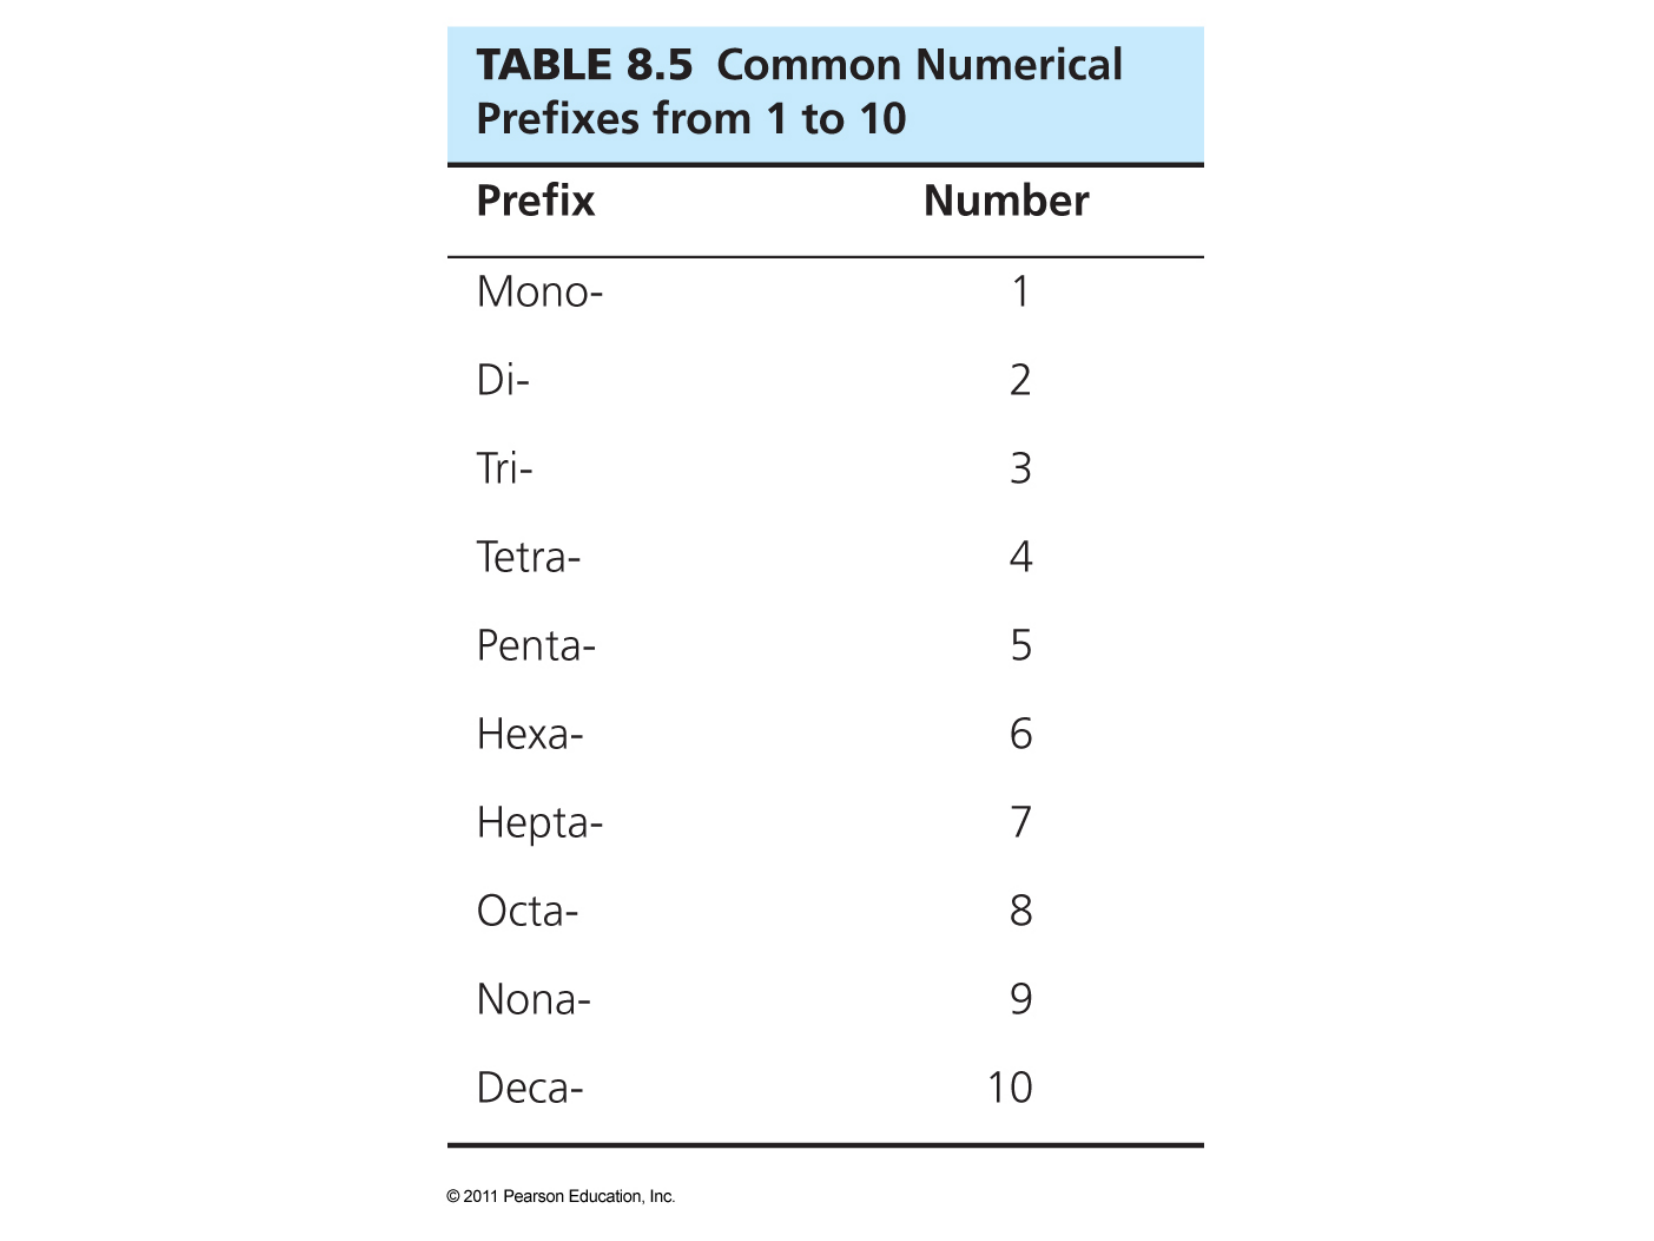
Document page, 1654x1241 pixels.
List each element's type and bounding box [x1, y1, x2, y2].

picture [424, 0, 1229, 1241]
